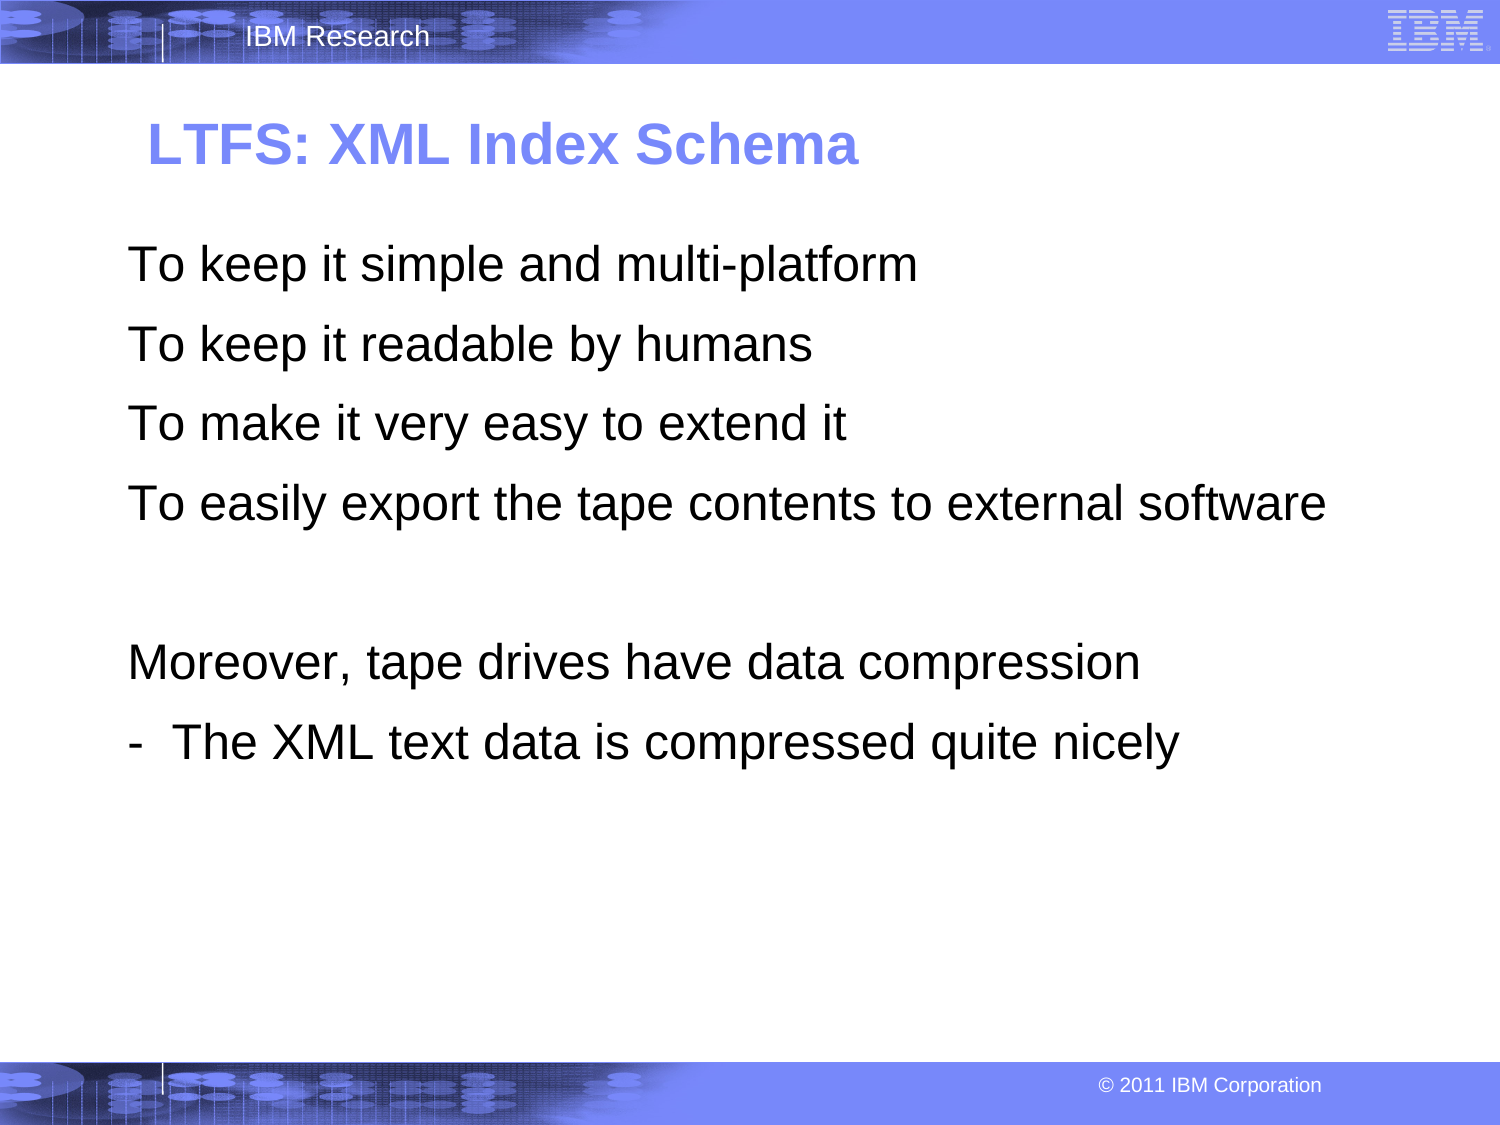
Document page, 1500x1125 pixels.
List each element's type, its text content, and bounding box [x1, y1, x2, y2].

list To keep it simple and multi-platform To keep it readable by humans To make it very easy to extend it To easily export the tape contents to external software Moreover, tape drives have data compression - The XML text data is compressed quite nicely [112, 224, 1483, 1046]
picture [0, 1063, 1500, 1125]
title LTFS: XML Index Schema [132, 96, 1243, 190]
picture [1, 1, 1500, 63]
